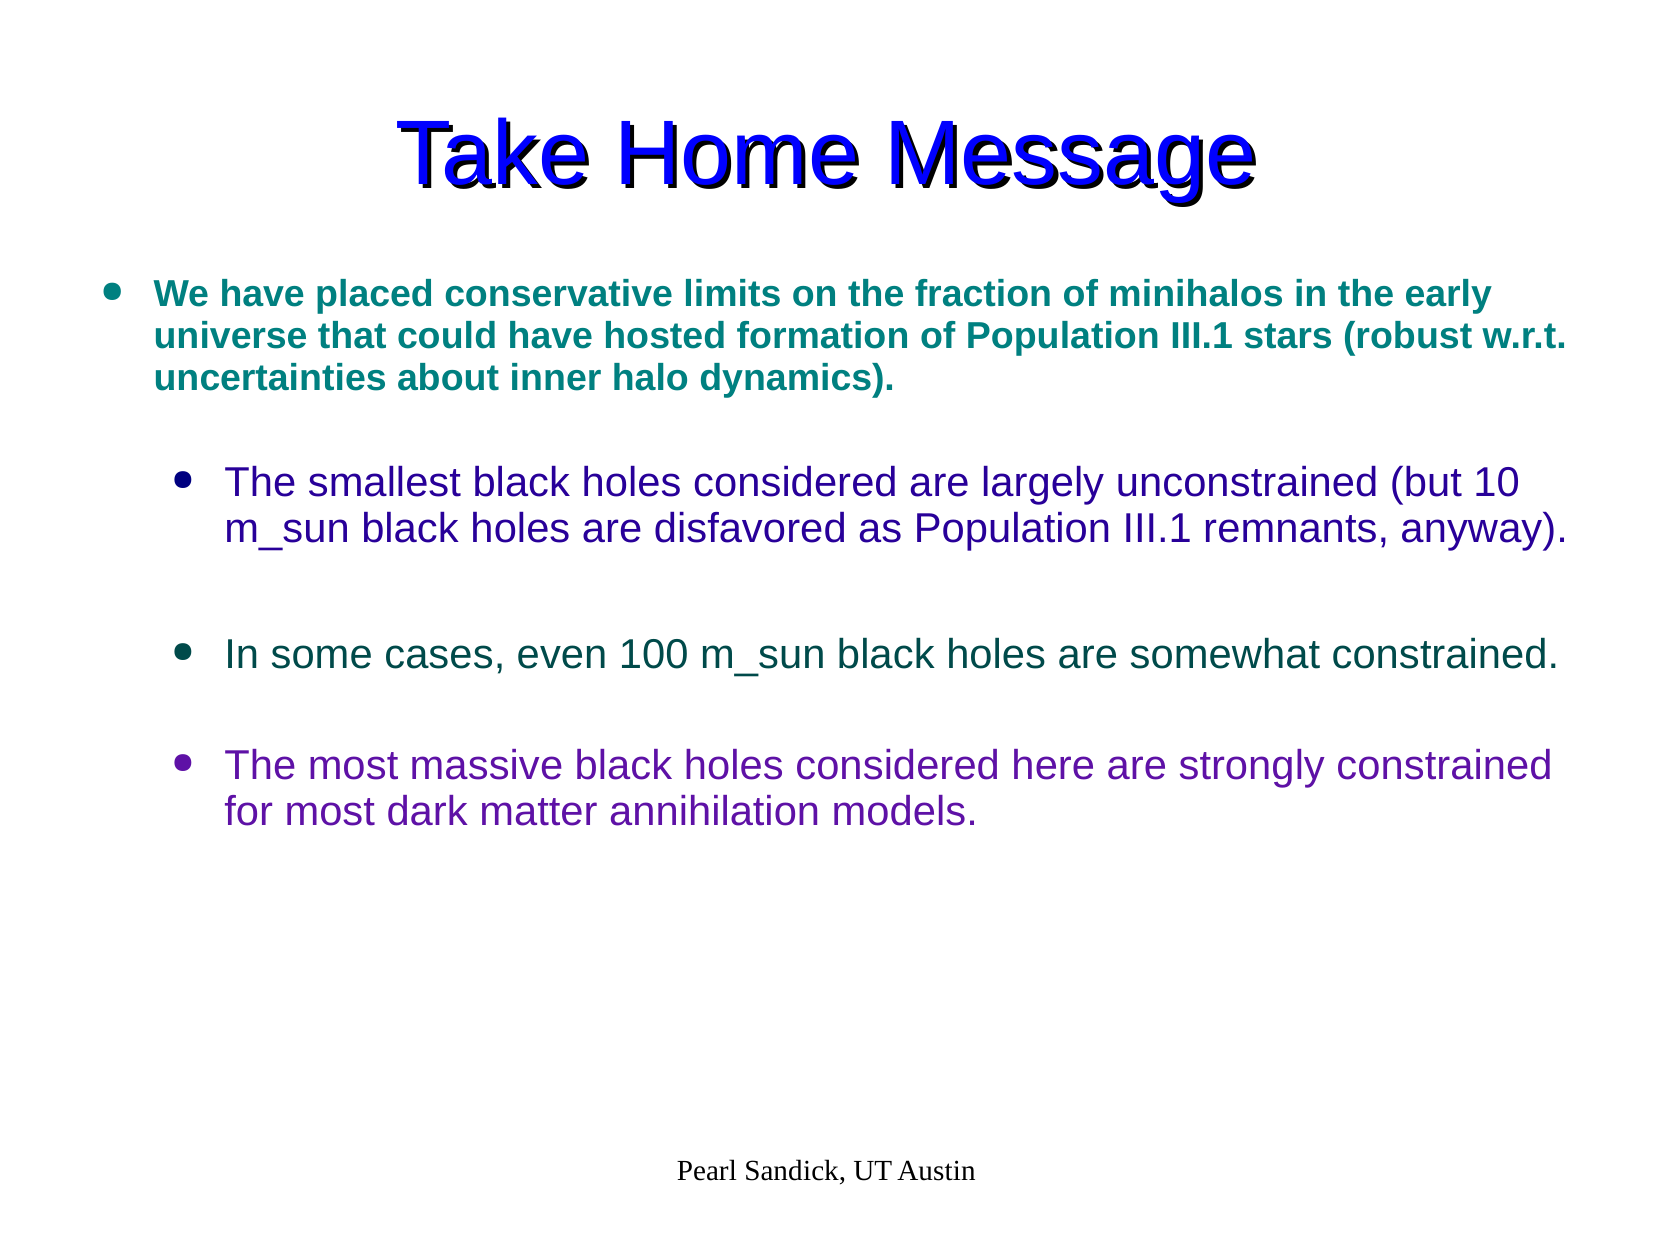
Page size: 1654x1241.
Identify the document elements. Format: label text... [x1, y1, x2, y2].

title Take Home Message [82, 49, 1571, 257]
list We have placed conservative limits on the fraction of minihalos in the early universe that could have hosted formation of Population III.1 stars (robust w.r.t. uncertainties about inner halo dynamics). The smallest black holes considered are largely unconstrained (but 10 m_sun black holes are disfavored as Population III.1 remnants, anyway). In some cases, even 100 m_sun black holes are somewhat constrained. The most massive black holes considered here are strongly constrained for most dark matter annihilation models. [82, 272, 1571, 1163]
